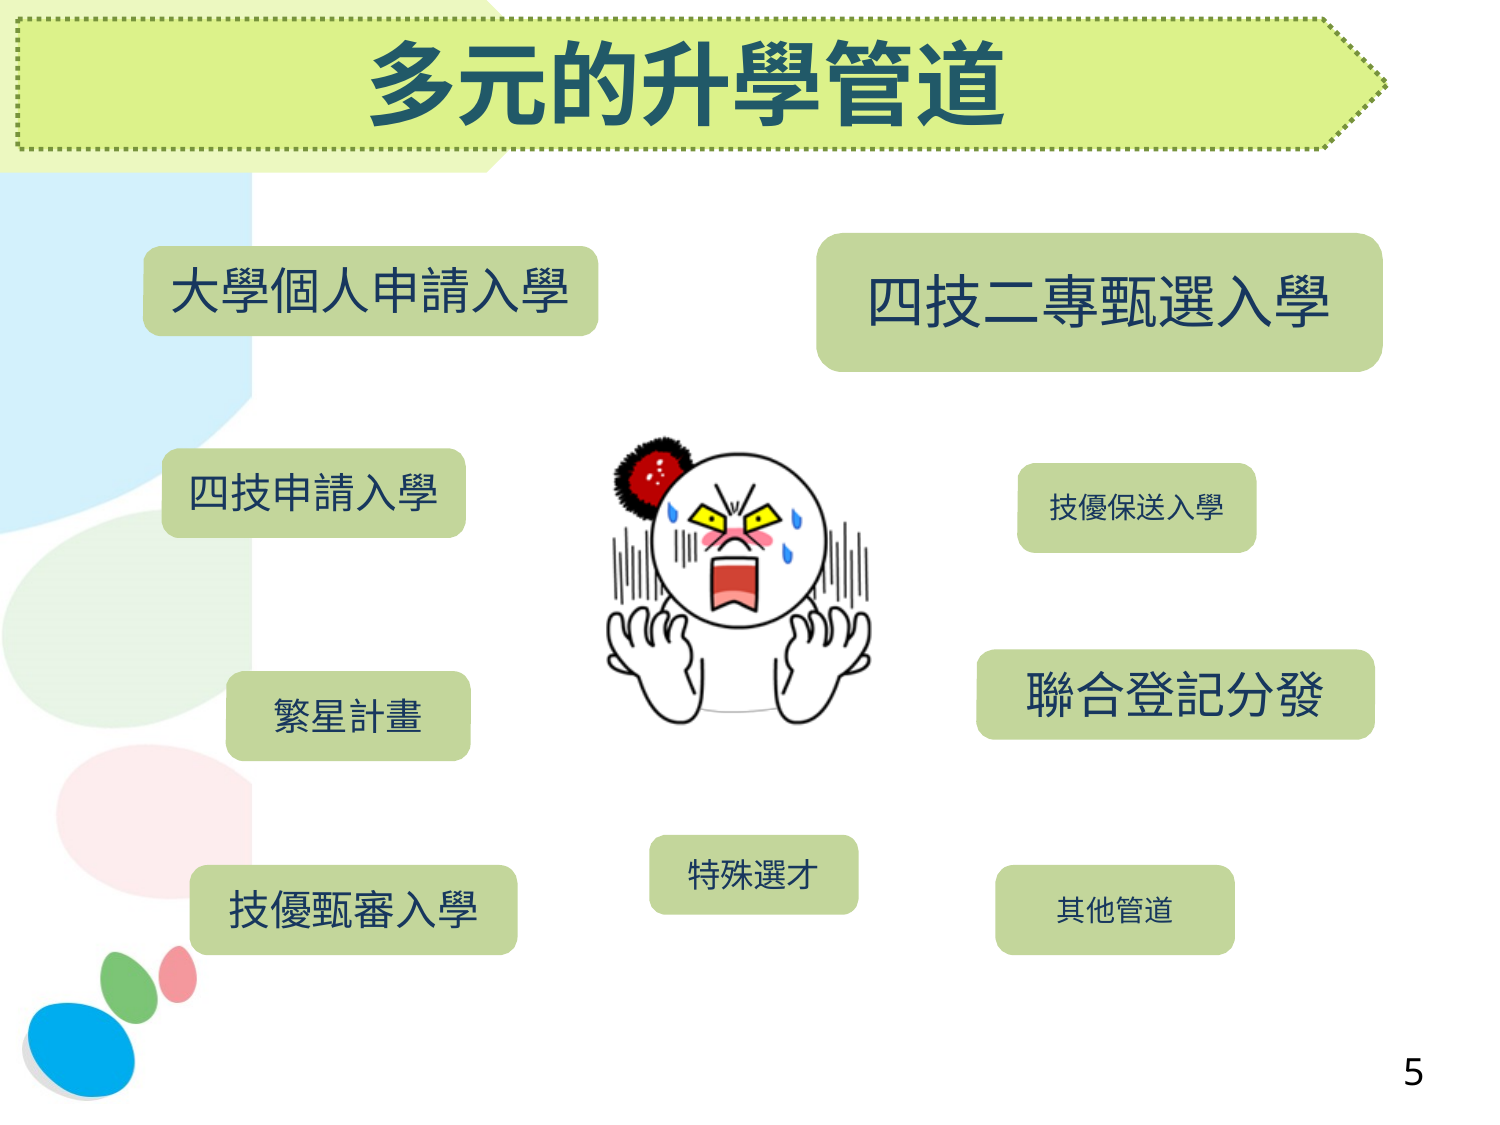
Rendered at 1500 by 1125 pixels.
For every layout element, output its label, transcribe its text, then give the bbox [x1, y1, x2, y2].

text_box 四技申請入學 [186, 464, 441, 520]
text_box 技優甄審入學 [226, 881, 481, 937]
text_box [649, 834, 859, 915]
text_box 四技二專甄選入學 [864, 263, 1335, 338]
text_box 聯合登記分發 [1023, 661, 1328, 726]
text_box [161, 448, 466, 538]
text_box 大學個人申請入學 [168, 257, 573, 322]
text_box [142, 246, 599, 337]
title 多元的升學管道 [363, 24, 1010, 139]
text_box [0, 0, 1383, 173]
text_box [189, 864, 518, 956]
text_box 技優保送入學 [1047, 487, 1227, 527]
text_box 其他管道 [1054, 889, 1176, 929]
picture [0, 173, 257, 1104]
text_box 5 [1396, 1055, 1431, 1102]
text_box [816, 232, 1383, 372]
text_box [1017, 463, 1257, 553]
text_box [976, 649, 1376, 740]
picture [572, 425, 905, 736]
text_box [995, 864, 1235, 956]
text_box 繁星計畫 [271, 690, 426, 740]
text_box 特殊選才 [685, 851, 823, 896]
text_box [225, 671, 471, 762]
